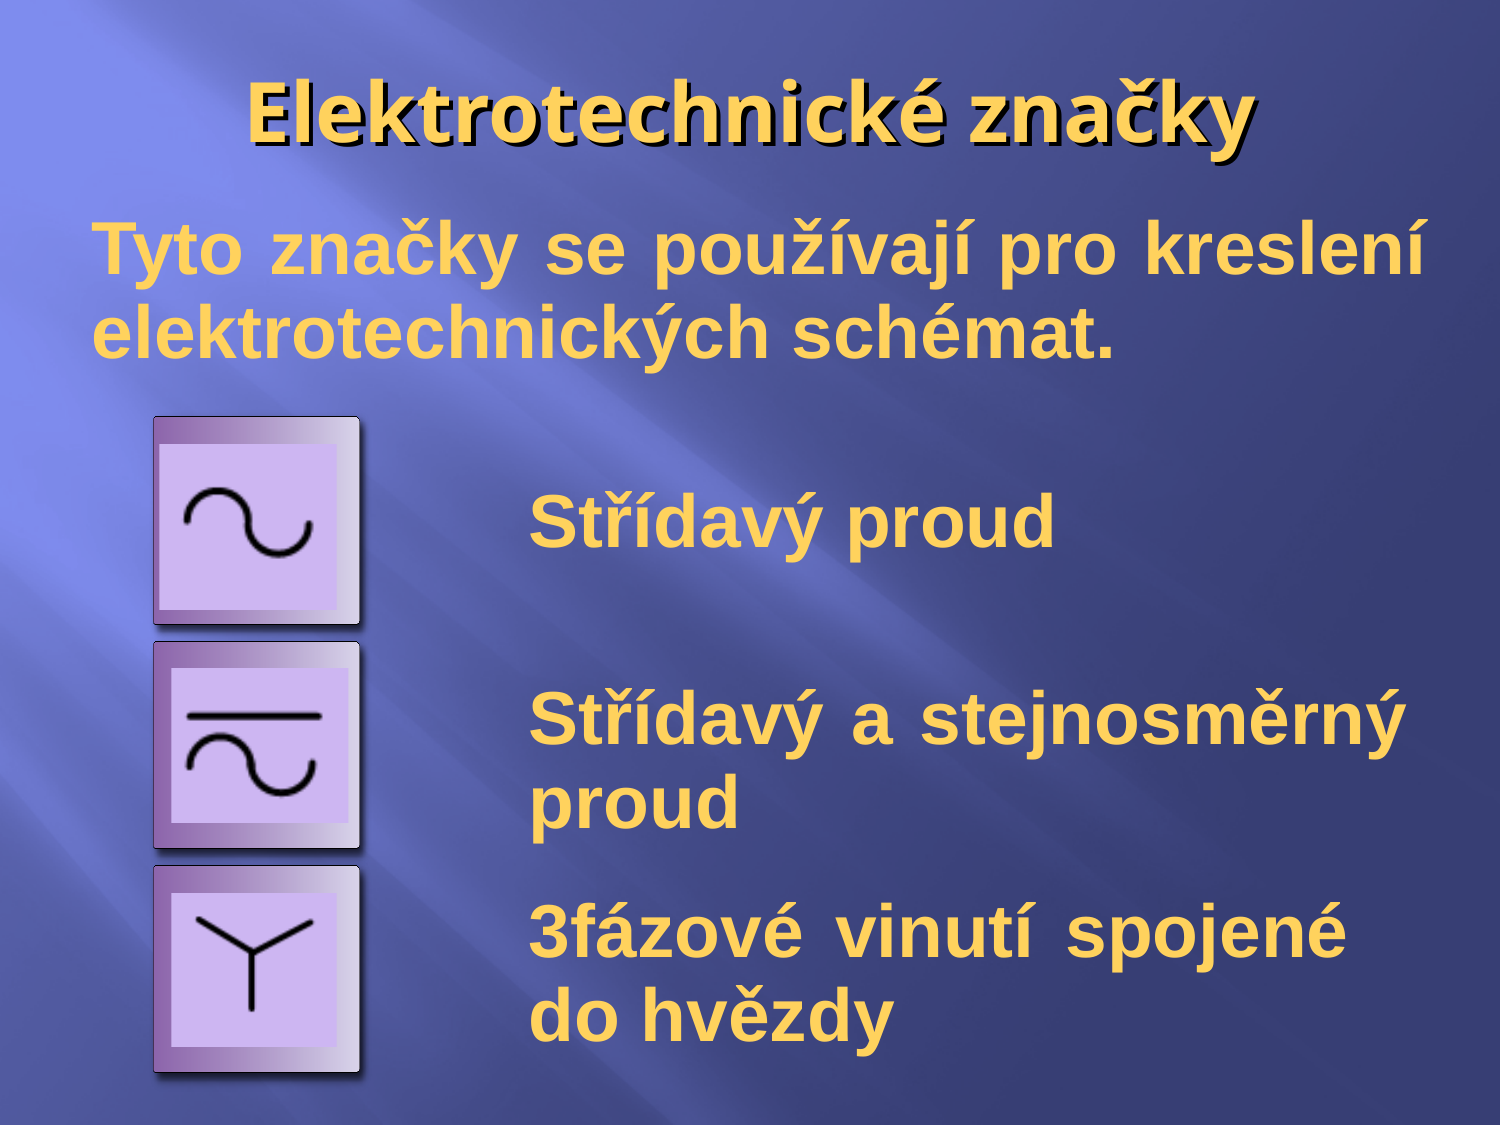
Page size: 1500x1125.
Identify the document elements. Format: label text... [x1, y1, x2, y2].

text_box 3fázové vinutí spojené do hvězdy [513, 881, 1365, 1047]
text_box Tyto značky se používají pro kreslení elektrotechnických schémat. [76, 184, 1447, 398]
picture [147, 408, 373, 1095]
title Elektrotechnické značky [75, 45, 1426, 173]
text_box Střídavý a stejnosměrný proud [513, 668, 1424, 835]
text_box Střídavý proud [513, 467, 1282, 575]
